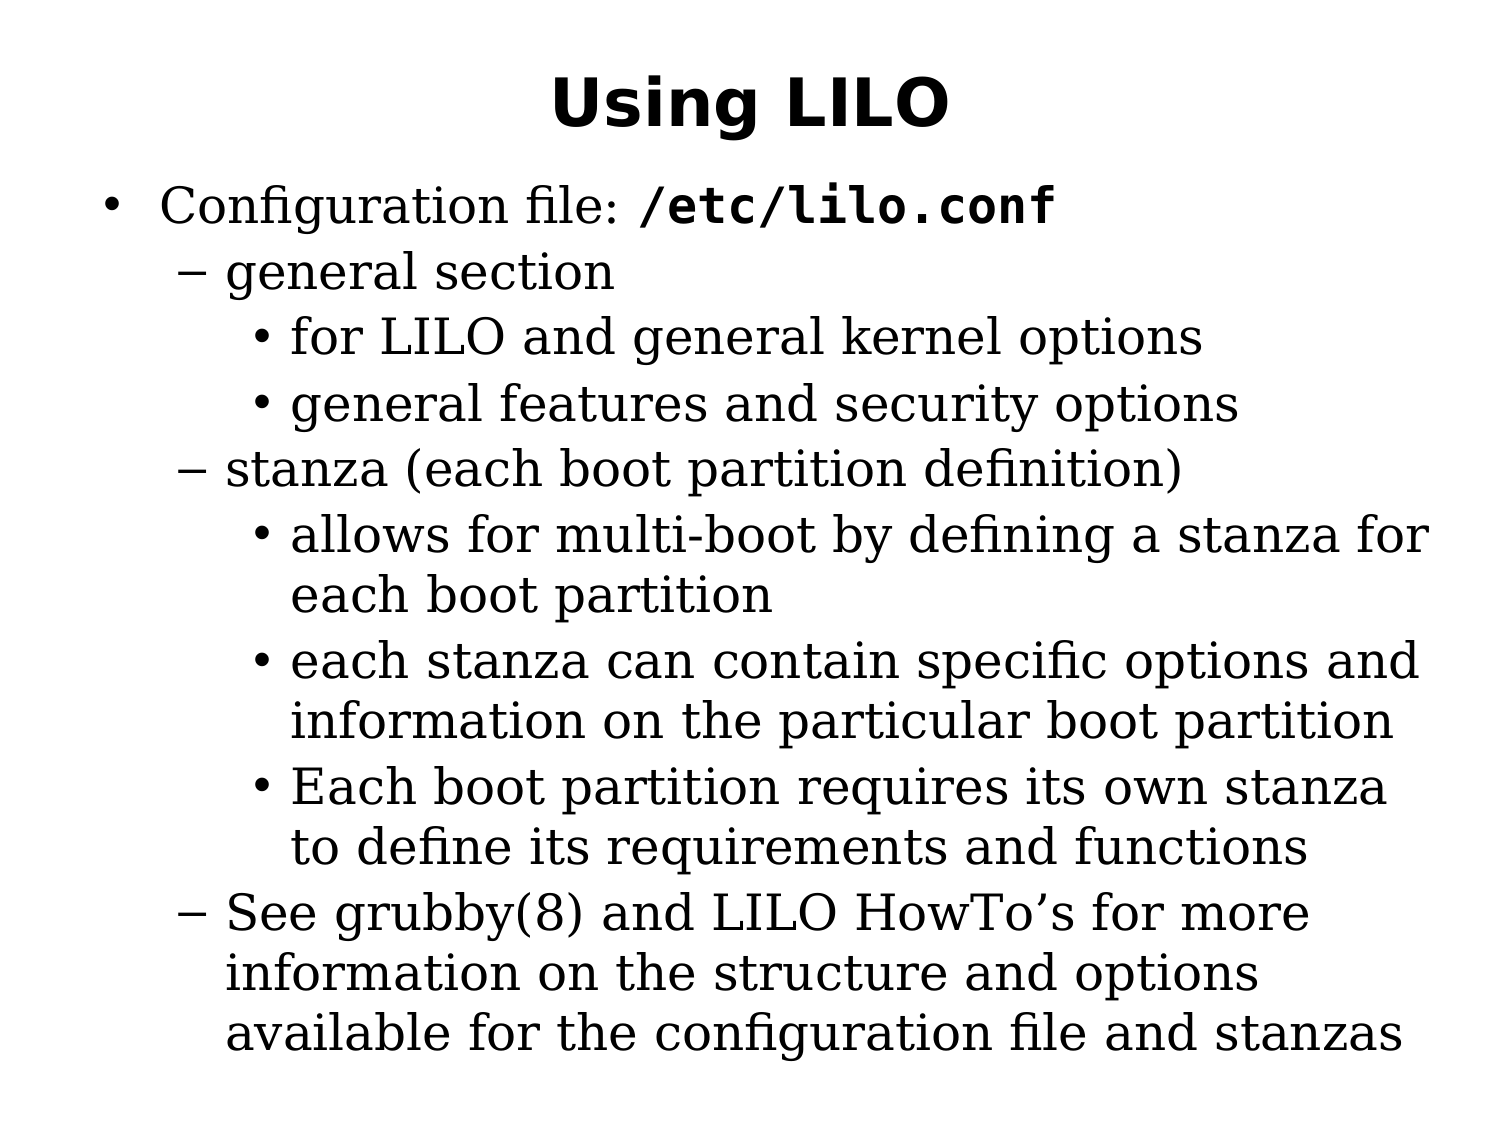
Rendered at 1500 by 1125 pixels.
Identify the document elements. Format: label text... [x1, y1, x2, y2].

title Using LILO [112, 52, 1388, 148]
list Configuration file: /etc/lilo.conf general section for LILO and general kernel options general features and security options stanza (each boot partition definition) allows for multi-boot by defining a stanza for each boot partition each stanza can contain specific options and information on the particular boot partition Each boot partition requires its own stanza to define its requirements and functions See grubby(8) and LILO HowTo’s for more information on the structure and options available for the configuration file and stanzas [88, 165, 1447, 1069]
